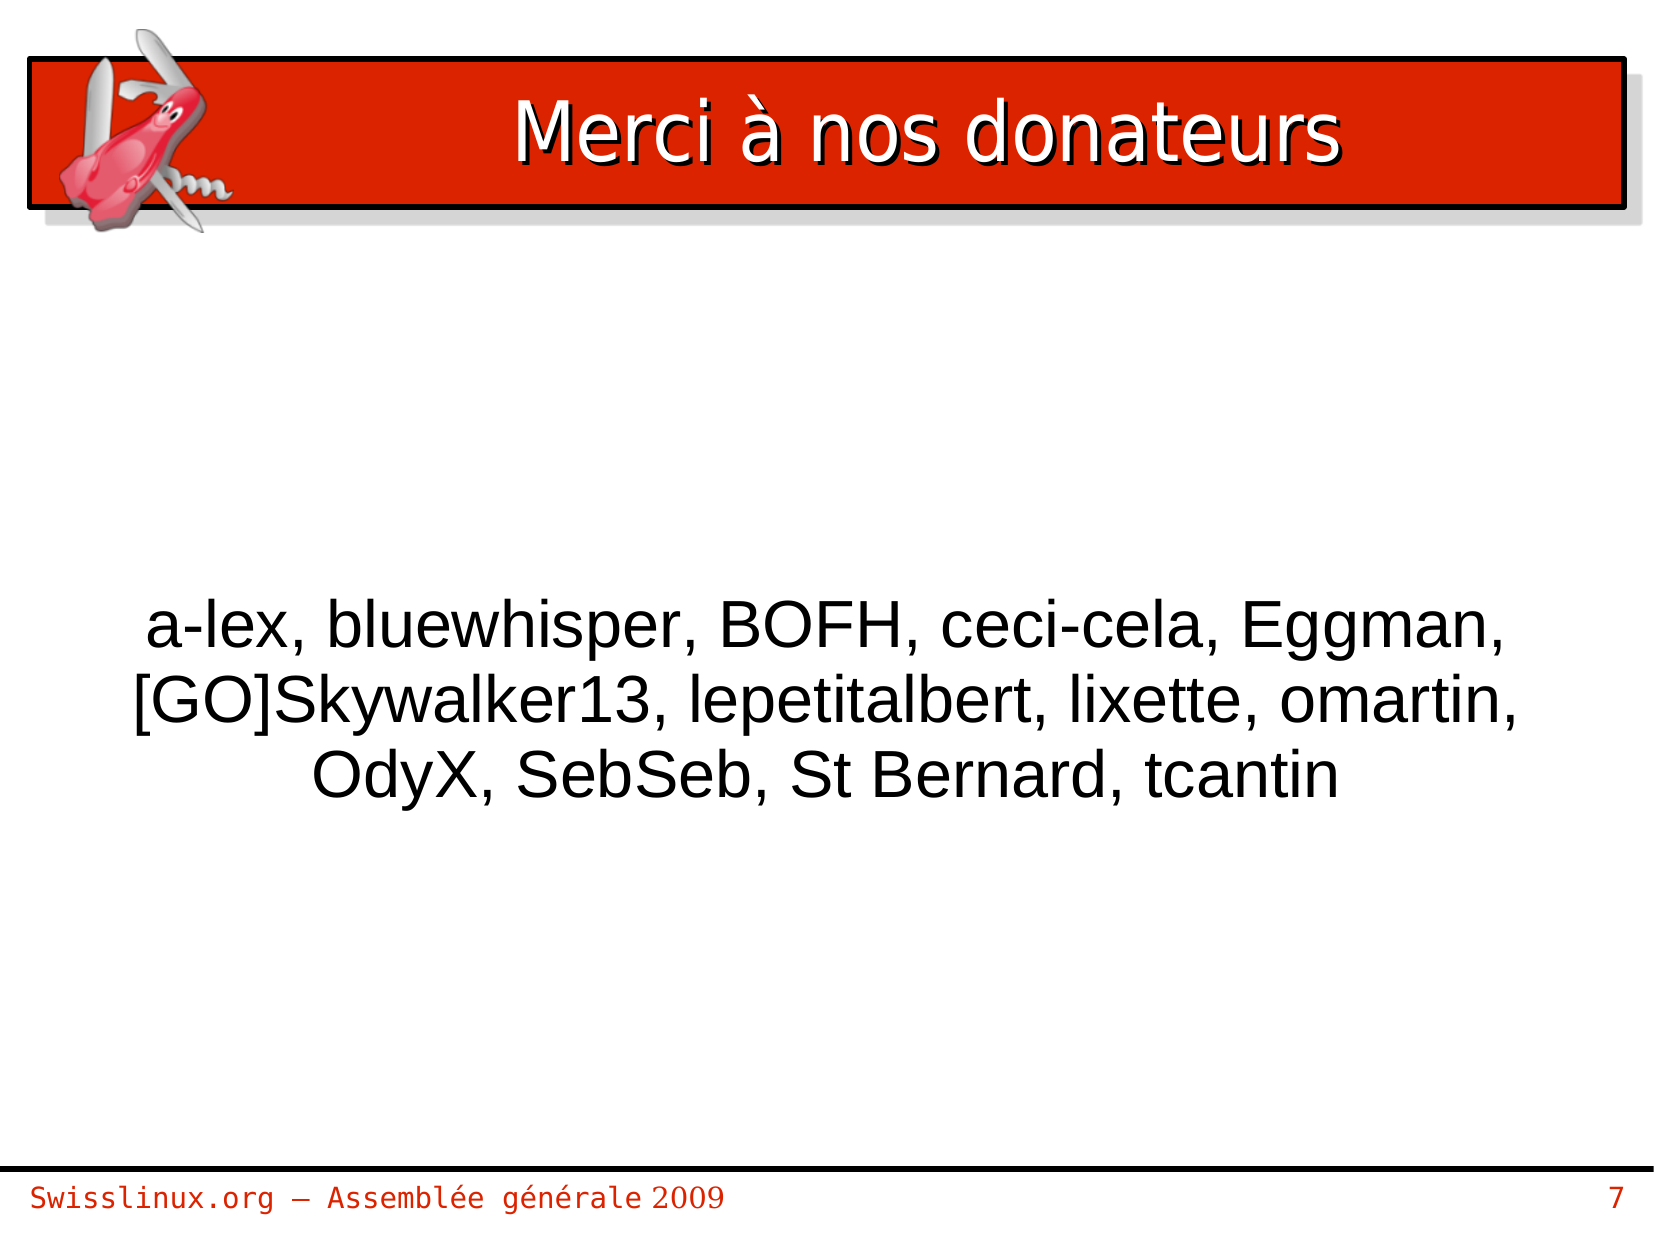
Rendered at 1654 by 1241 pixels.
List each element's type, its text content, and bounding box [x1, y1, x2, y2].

picture [59, 29, 234, 233]
subtitle a-lex, bluewhisper, BOFH, ceci-cela, Eggman, [GO]Skywalker13, lepetitalbert, lixette, omartin, OdyX, SebSeb, St Bernard, tcantin [82, 297, 1571, 1102]
title Merci à nos donateurs [259, 84, 1595, 182]
